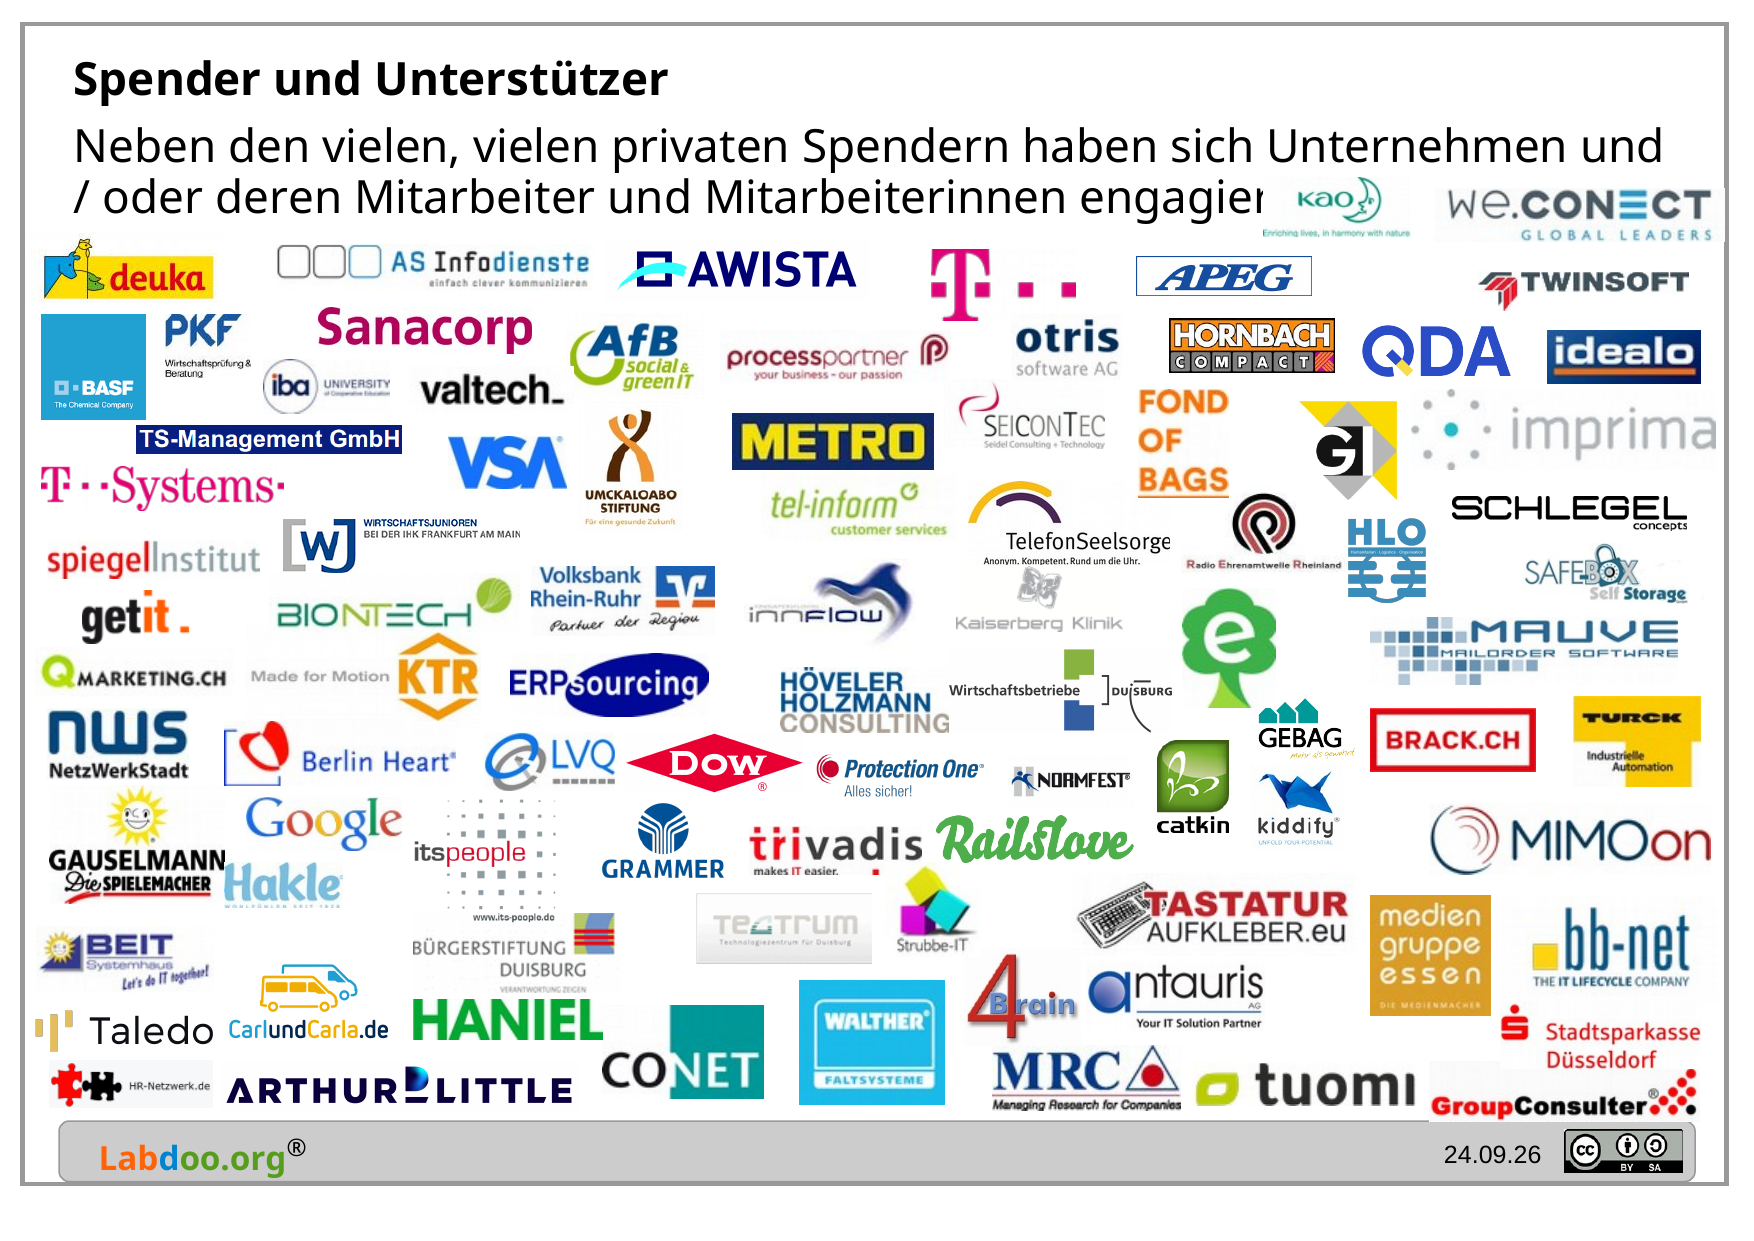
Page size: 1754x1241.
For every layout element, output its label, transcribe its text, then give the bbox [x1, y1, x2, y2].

picture [1251, 765, 1344, 851]
picture [409, 313, 704, 413]
picture [696, 893, 872, 964]
text_box Labdoo.org® [84, 1103, 1161, 1182]
picture [1008, 755, 1134, 808]
picture [1411, 389, 1716, 470]
picture [413, 799, 621, 993]
picture [35, 1010, 213, 1052]
picture [744, 558, 916, 650]
picture [41, 314, 146, 420]
picture [136, 425, 402, 454]
picture [1477, 271, 1689, 311]
picture [1523, 543, 1704, 604]
picture [968, 389, 1430, 603]
picture [1361, 324, 1512, 378]
picture [799, 980, 945, 1105]
picture [531, 566, 715, 636]
picture [82, 590, 201, 644]
picture [761, 472, 957, 541]
picture [578, 401, 683, 532]
picture [1192, 1062, 1418, 1106]
picture [625, 649, 1172, 794]
picture [36, 926, 214, 993]
picture [1429, 803, 1711, 875]
picture [1370, 895, 1491, 1016]
picture [749, 815, 1359, 1111]
picture [1434, 188, 1725, 242]
picture [510, 653, 709, 717]
picture [604, 240, 869, 302]
picture [47, 540, 260, 579]
picture [318, 307, 532, 354]
picture [448, 436, 567, 489]
picture [165, 314, 251, 378]
picture [807, 747, 993, 804]
picture [1086, 961, 1265, 1031]
picture [732, 413, 934, 471]
picture [602, 803, 724, 878]
picture [41, 466, 284, 511]
text_box Spender und Unterstützer Neben den vielen, vielen privaten Spendern haben sich Unternehmen und / oder deren Mitarbeiter und Mitarbeiterinnen engagiert: [59, 46, 1689, 272]
picture [1370, 617, 1678, 686]
picture [1547, 330, 1701, 384]
picture [1136, 256, 1312, 296]
picture [484, 732, 615, 791]
picture [1370, 708, 1536, 772]
picture [720, 249, 1123, 449]
picture [49, 519, 520, 908]
picture [1564, 1129, 1683, 1173]
picture [956, 566, 1123, 632]
picture [1182, 588, 1359, 763]
picture [49, 1060, 213, 1109]
picture [1452, 496, 1687, 531]
picture [263, 359, 390, 414]
picture [1429, 895, 1721, 1123]
picture [1263, 177, 1411, 237]
picture [221, 1060, 579, 1111]
picture [1157, 740, 1229, 833]
picture [31, 233, 225, 303]
picture [413, 999, 764, 1099]
picture [1169, 318, 1335, 373]
picture [1573, 696, 1701, 787]
picture [275, 244, 603, 291]
picture [47, 708, 189, 780]
picture [246, 797, 402, 851]
picture [228, 963, 390, 1040]
picture [35, 647, 235, 697]
